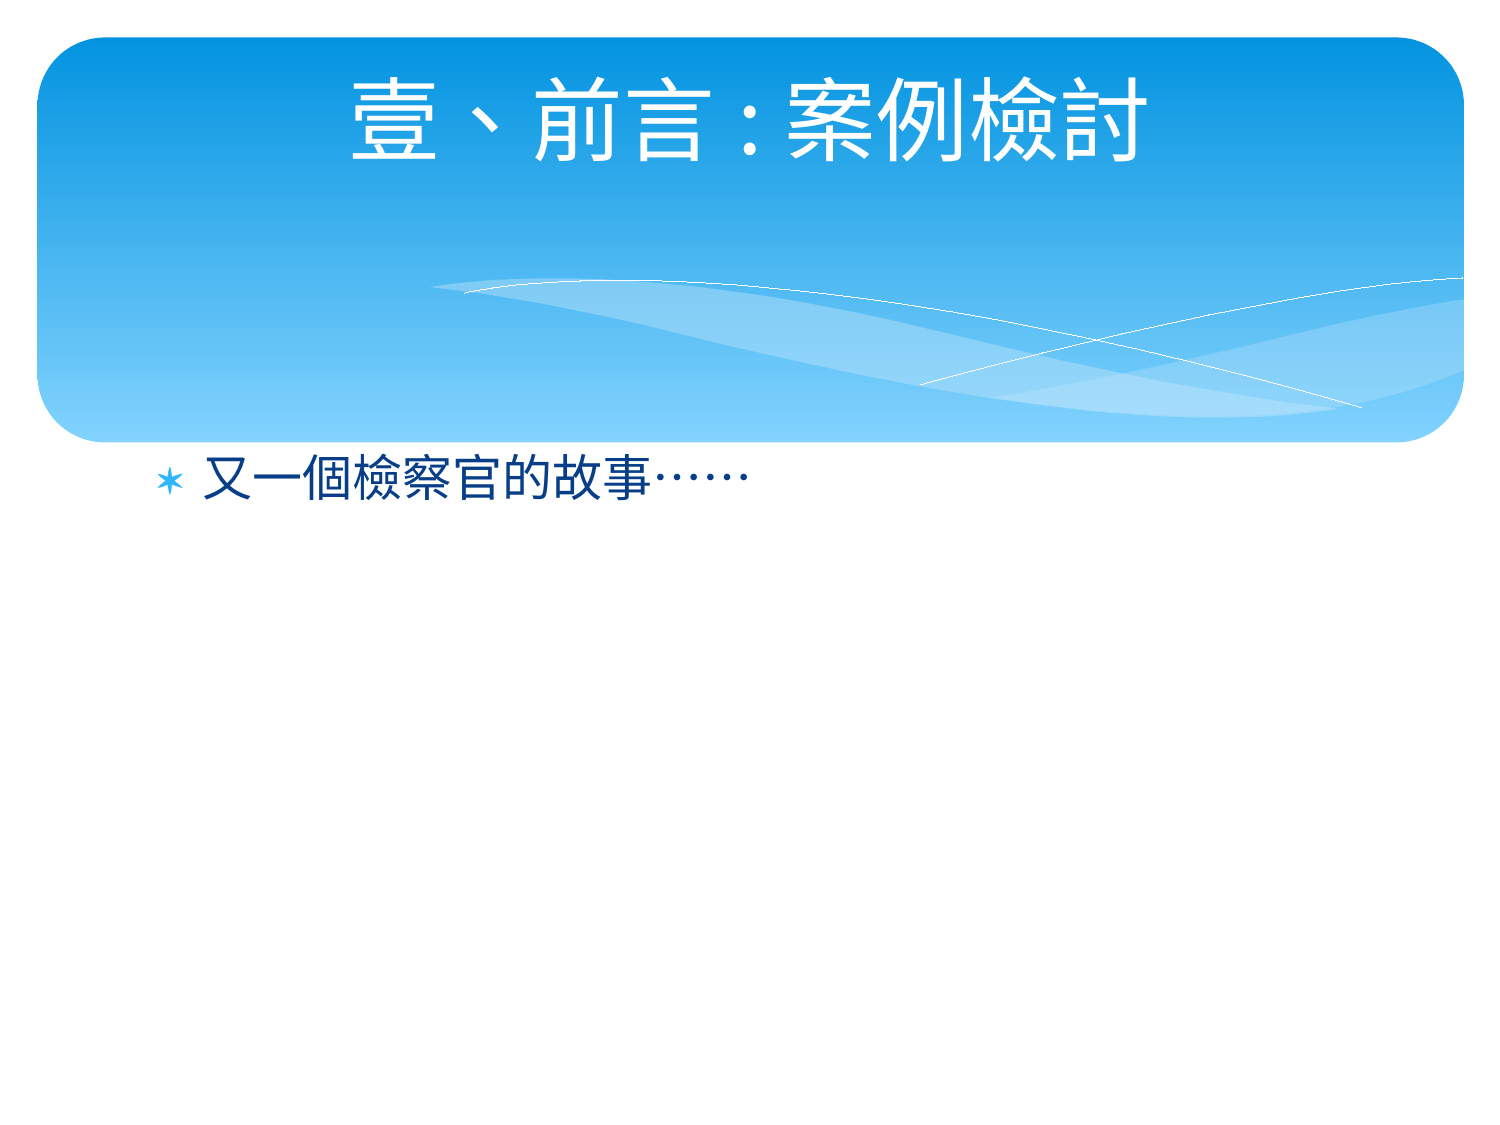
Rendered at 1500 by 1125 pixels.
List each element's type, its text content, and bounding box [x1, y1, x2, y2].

title 壹、前言:案例檢討 [75, 55, 1425, 261]
list 又一個檢察官的故事…… [143, 438, 1359, 1005]
